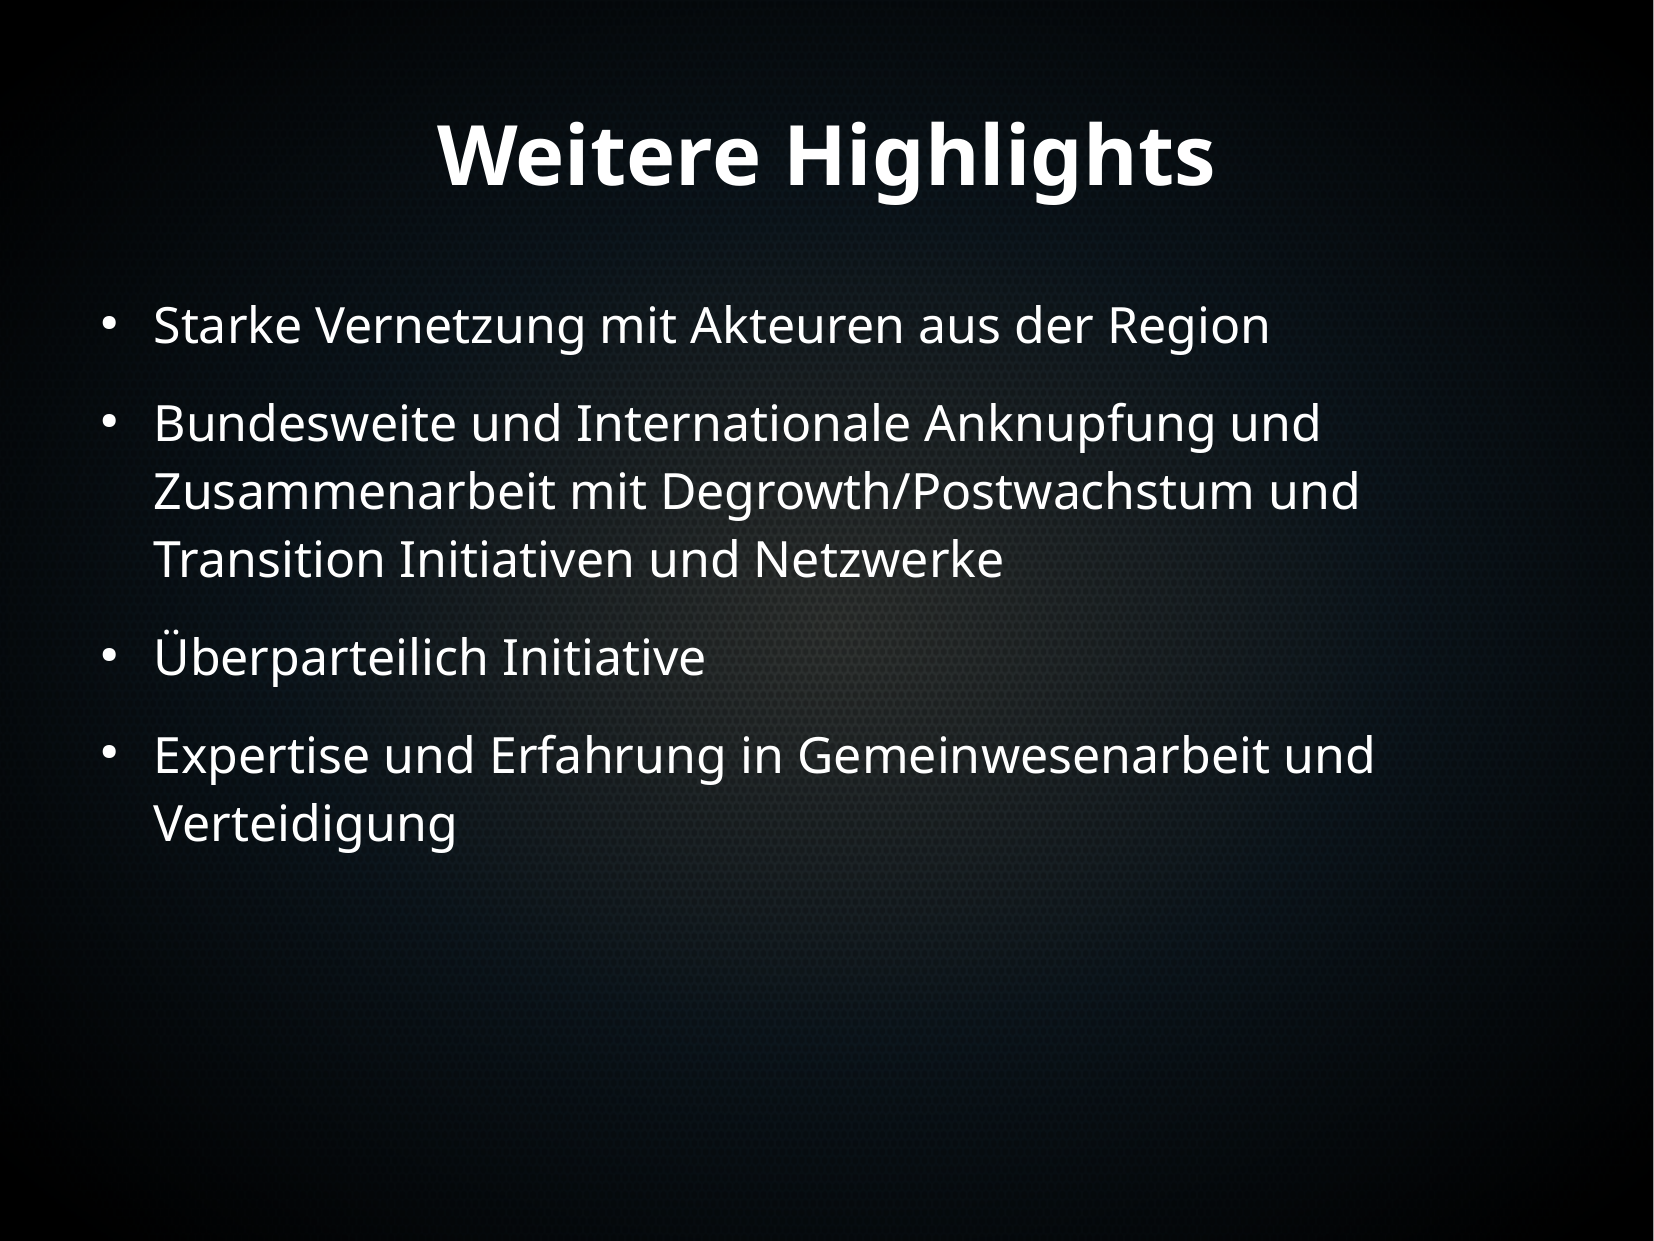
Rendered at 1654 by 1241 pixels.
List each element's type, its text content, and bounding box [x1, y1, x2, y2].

list Starke Vernetzung mit Akteuren aus der Region Bundesweite und Internationale Anknupfung und Zusammenarbeit mit Degrowth/Postwachstum und Transition Initiativen und Netzwerke Überparteilich Initiative Expertise und Erfahrung in Gemeinwesenarbeit und Verteidigung [82, 290, 1538, 1010]
picture [0, 0, 1654, 1241]
title Weitere Highlights [82, 49, 1571, 257]
